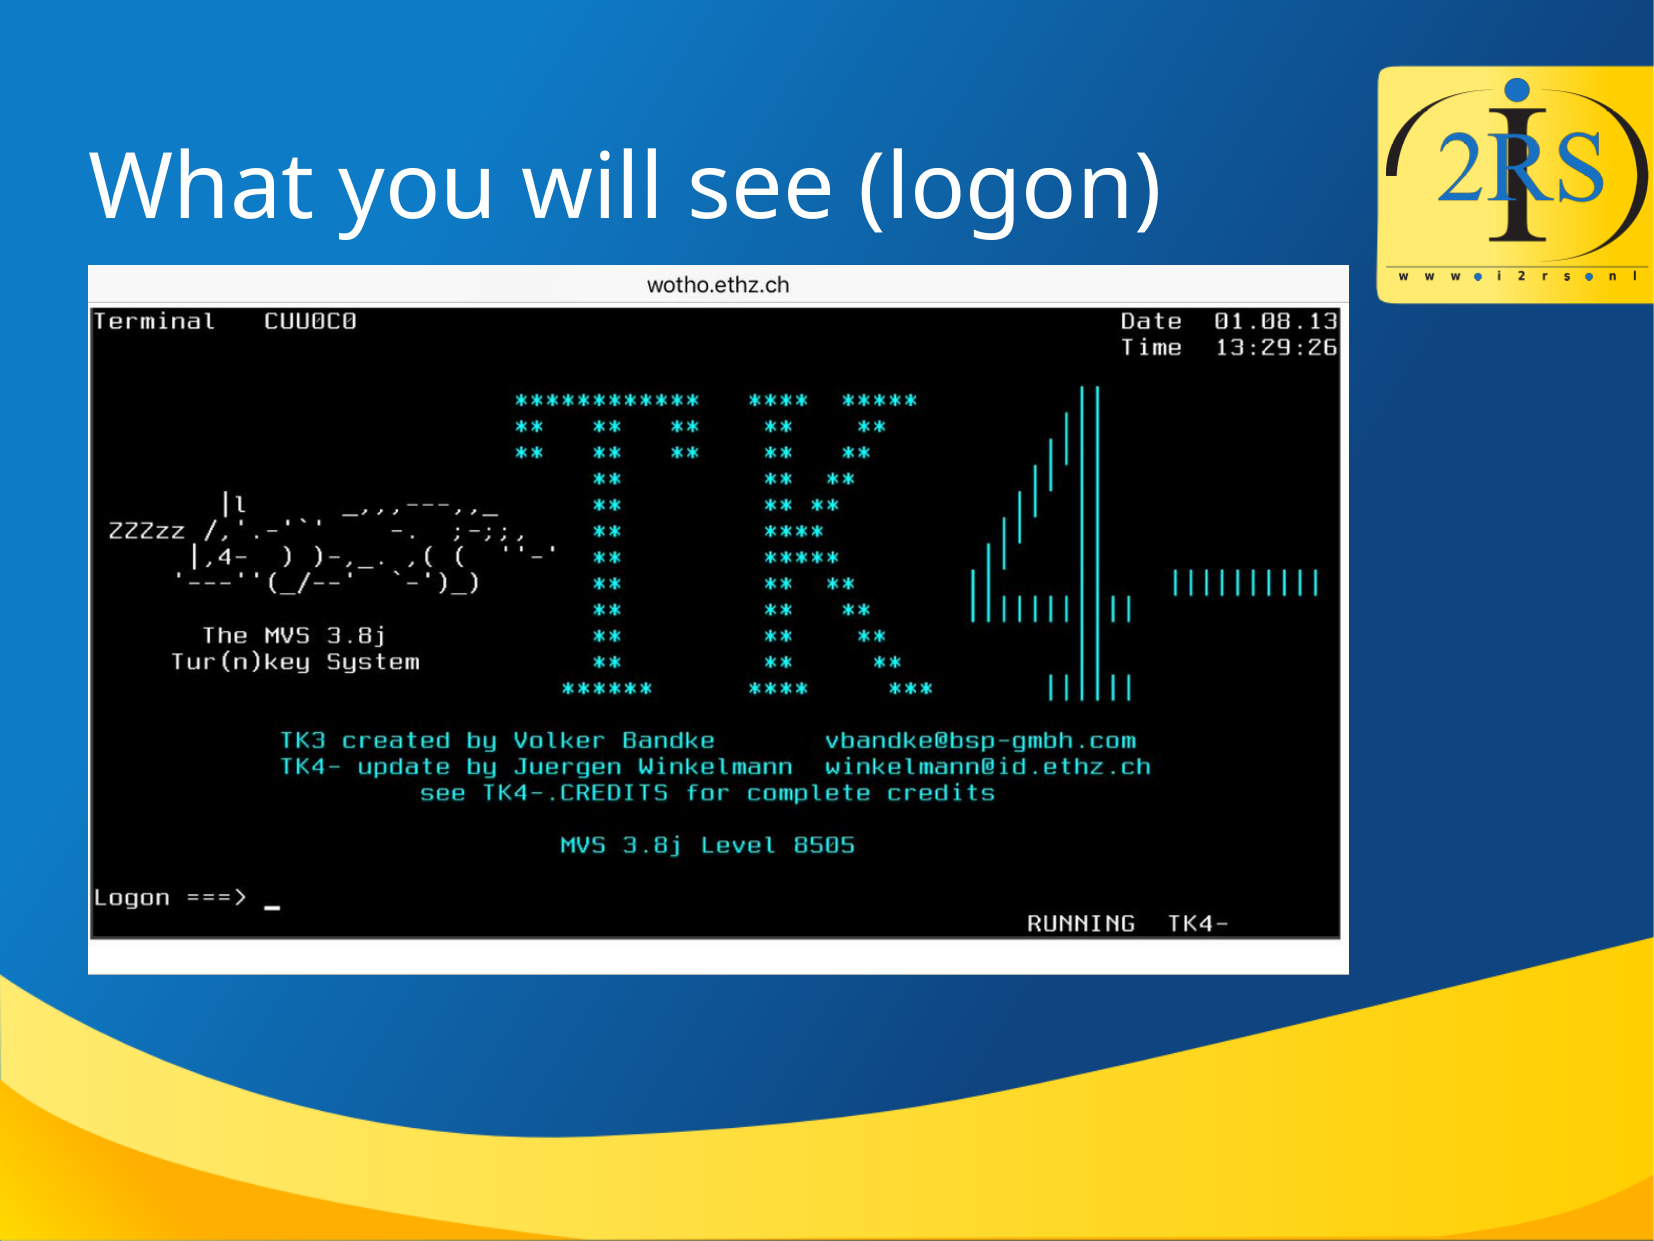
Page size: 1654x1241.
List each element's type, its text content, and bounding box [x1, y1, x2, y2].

picture [0, 0, 1654, 1241]
title What you will see (logon) [88, 70, 1335, 265]
